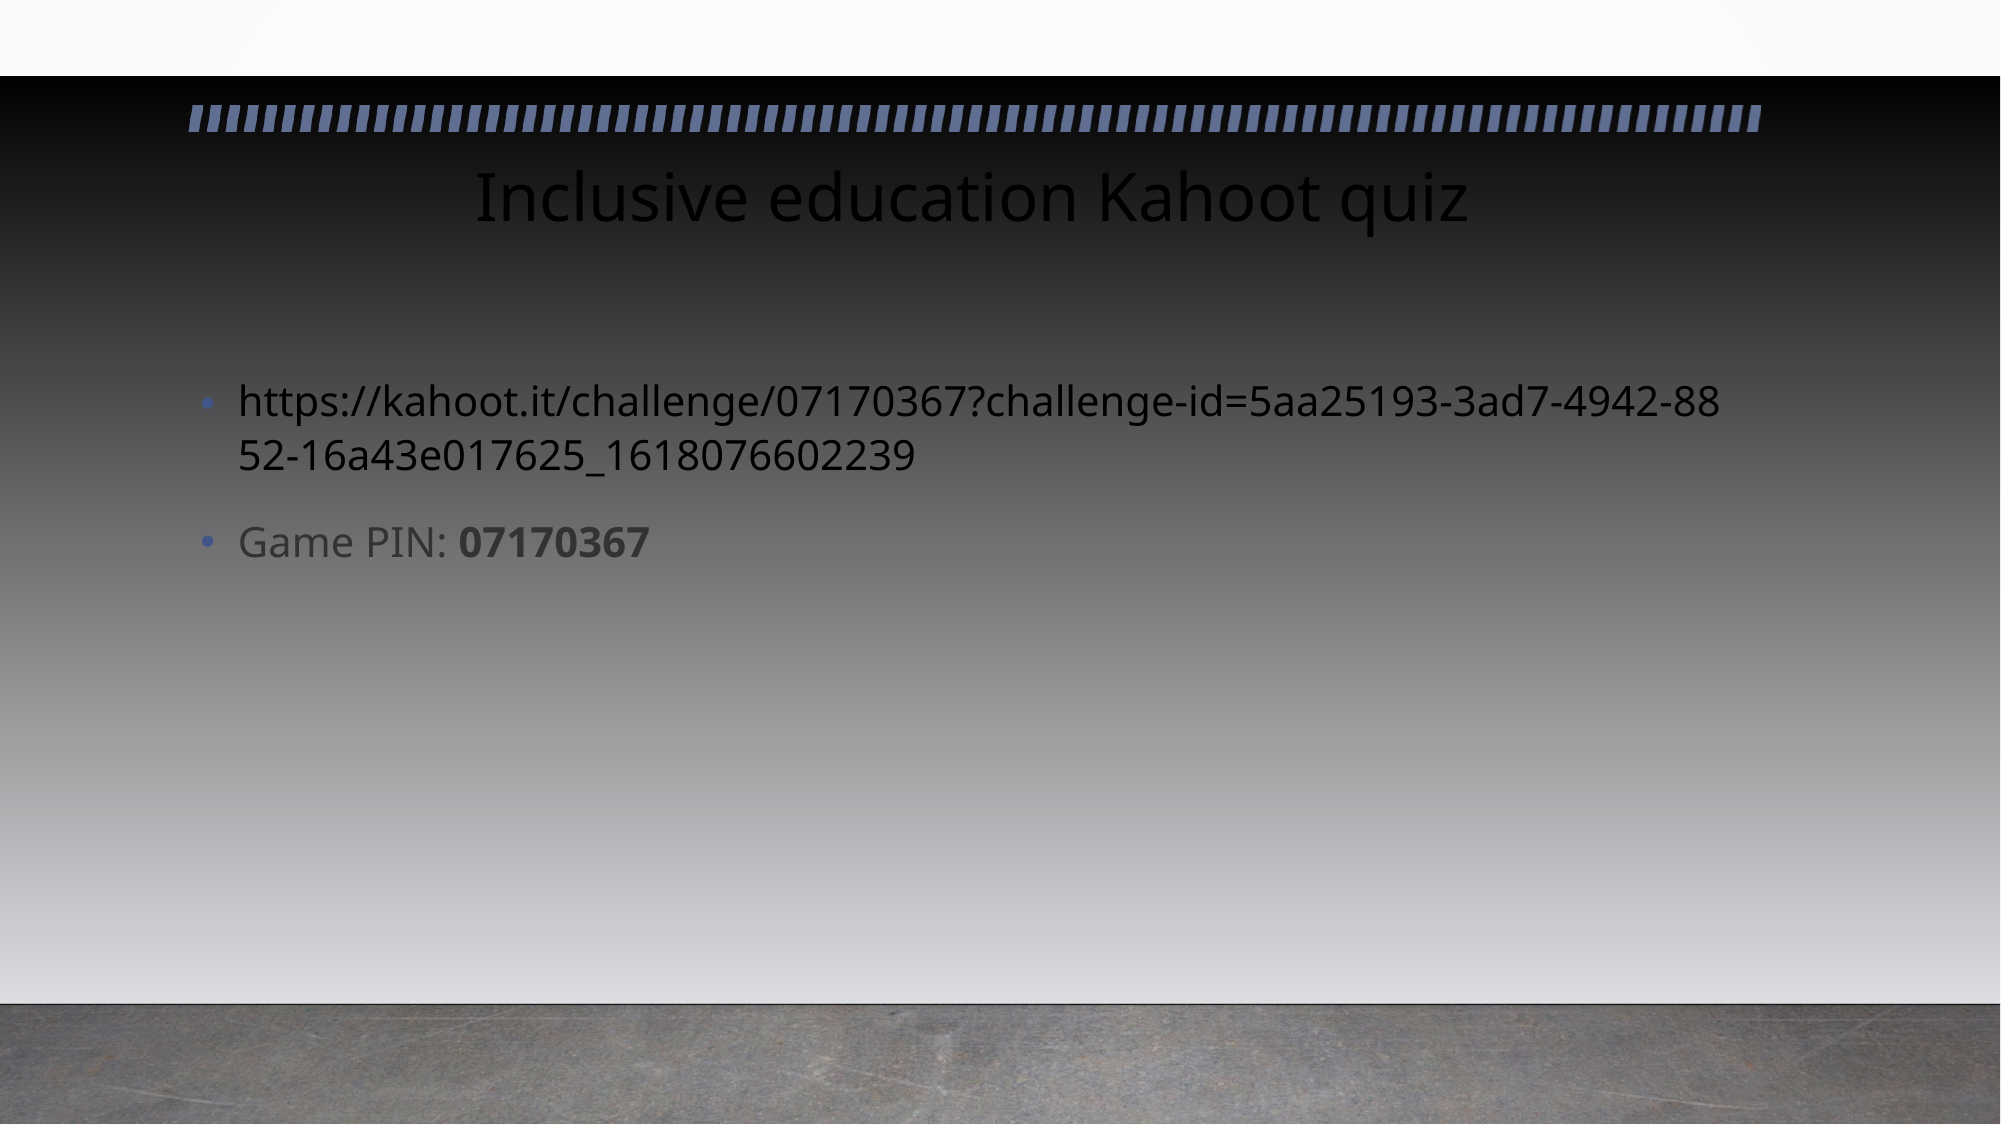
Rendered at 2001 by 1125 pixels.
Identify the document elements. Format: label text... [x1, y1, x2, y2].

title Inclusive education Kahoot quiz [185, 156, 1761, 329]
list https://kahoot.it/challenge/07170367?challenge-id=5aa25193-3ad7-4942-8852-16a43e017625_1618076602239 Game PIN: 07170367 [185, 356, 1761, 730]
